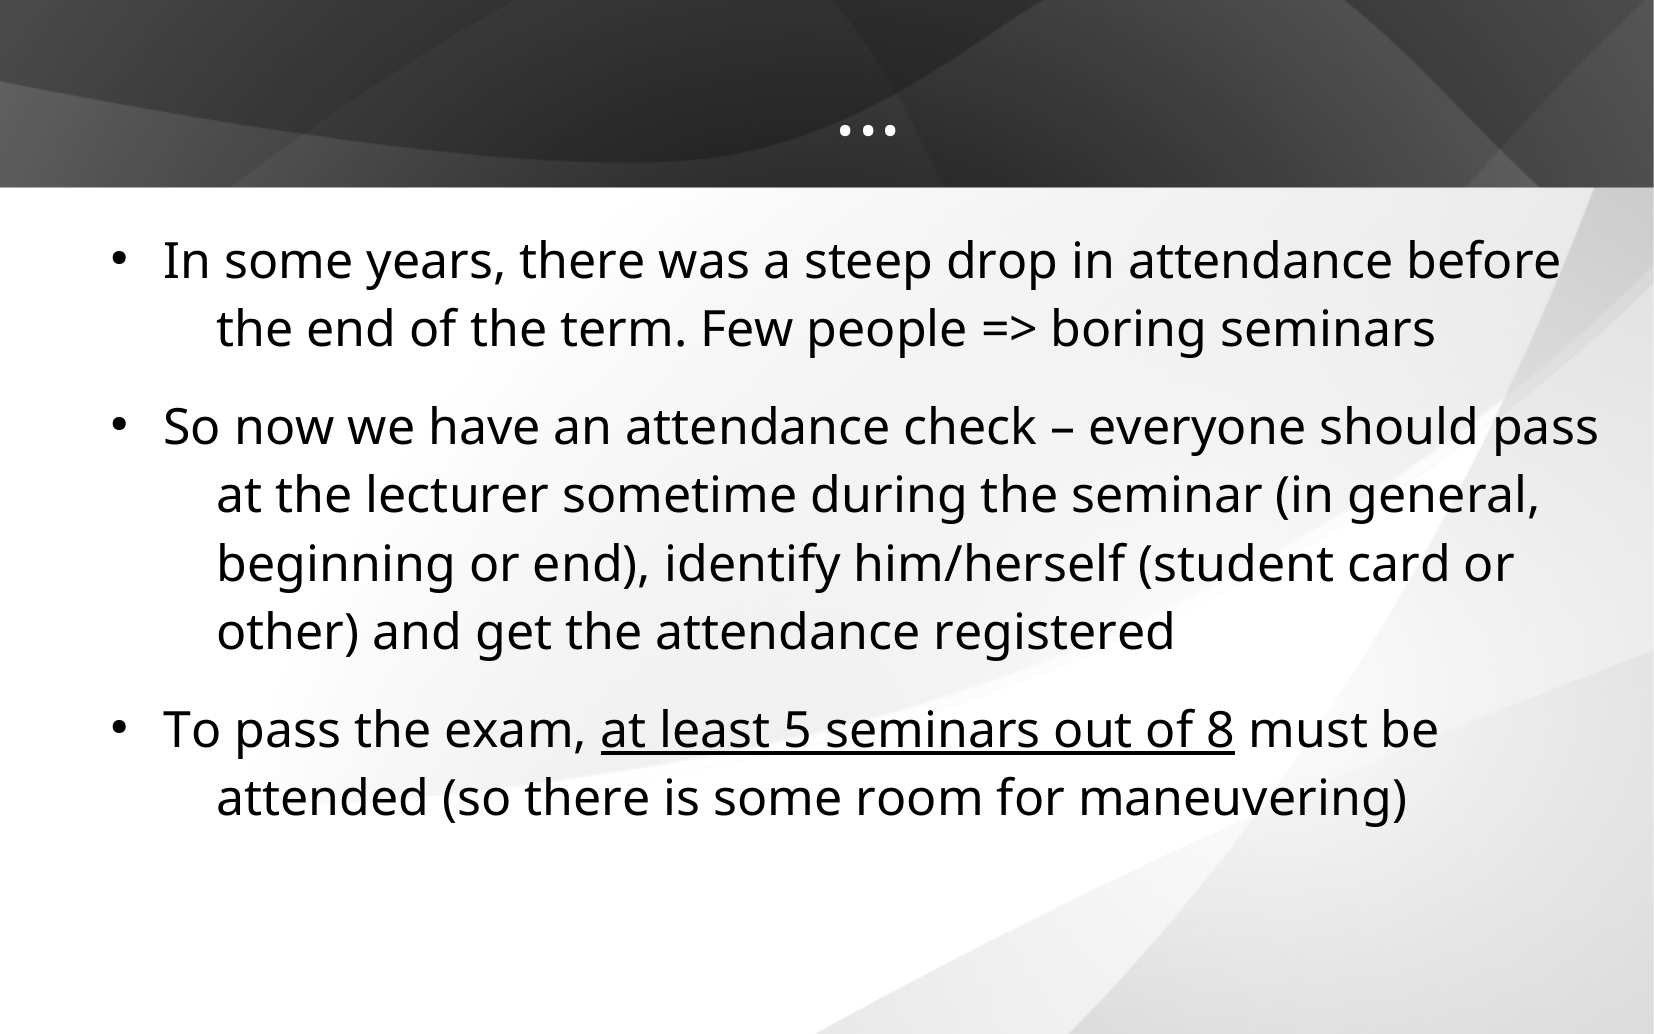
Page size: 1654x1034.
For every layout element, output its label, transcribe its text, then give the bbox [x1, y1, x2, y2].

title ... [124, 0, 1613, 208]
list In some years, there was a steep drop in attendance before the end of the term. Few people => boring seminars So now we have an attendance check – everyone should pass at the lecturer sometime during the seminar (in general, beginning or end), identify him/herself (student card or other) and get the attendance registered To pass the exam, at least 5 seminars out of 8 must be attended (so there is some room for maneuvering) [75, 225, 1613, 1013]
picture [0, 0, 1654, 1034]
